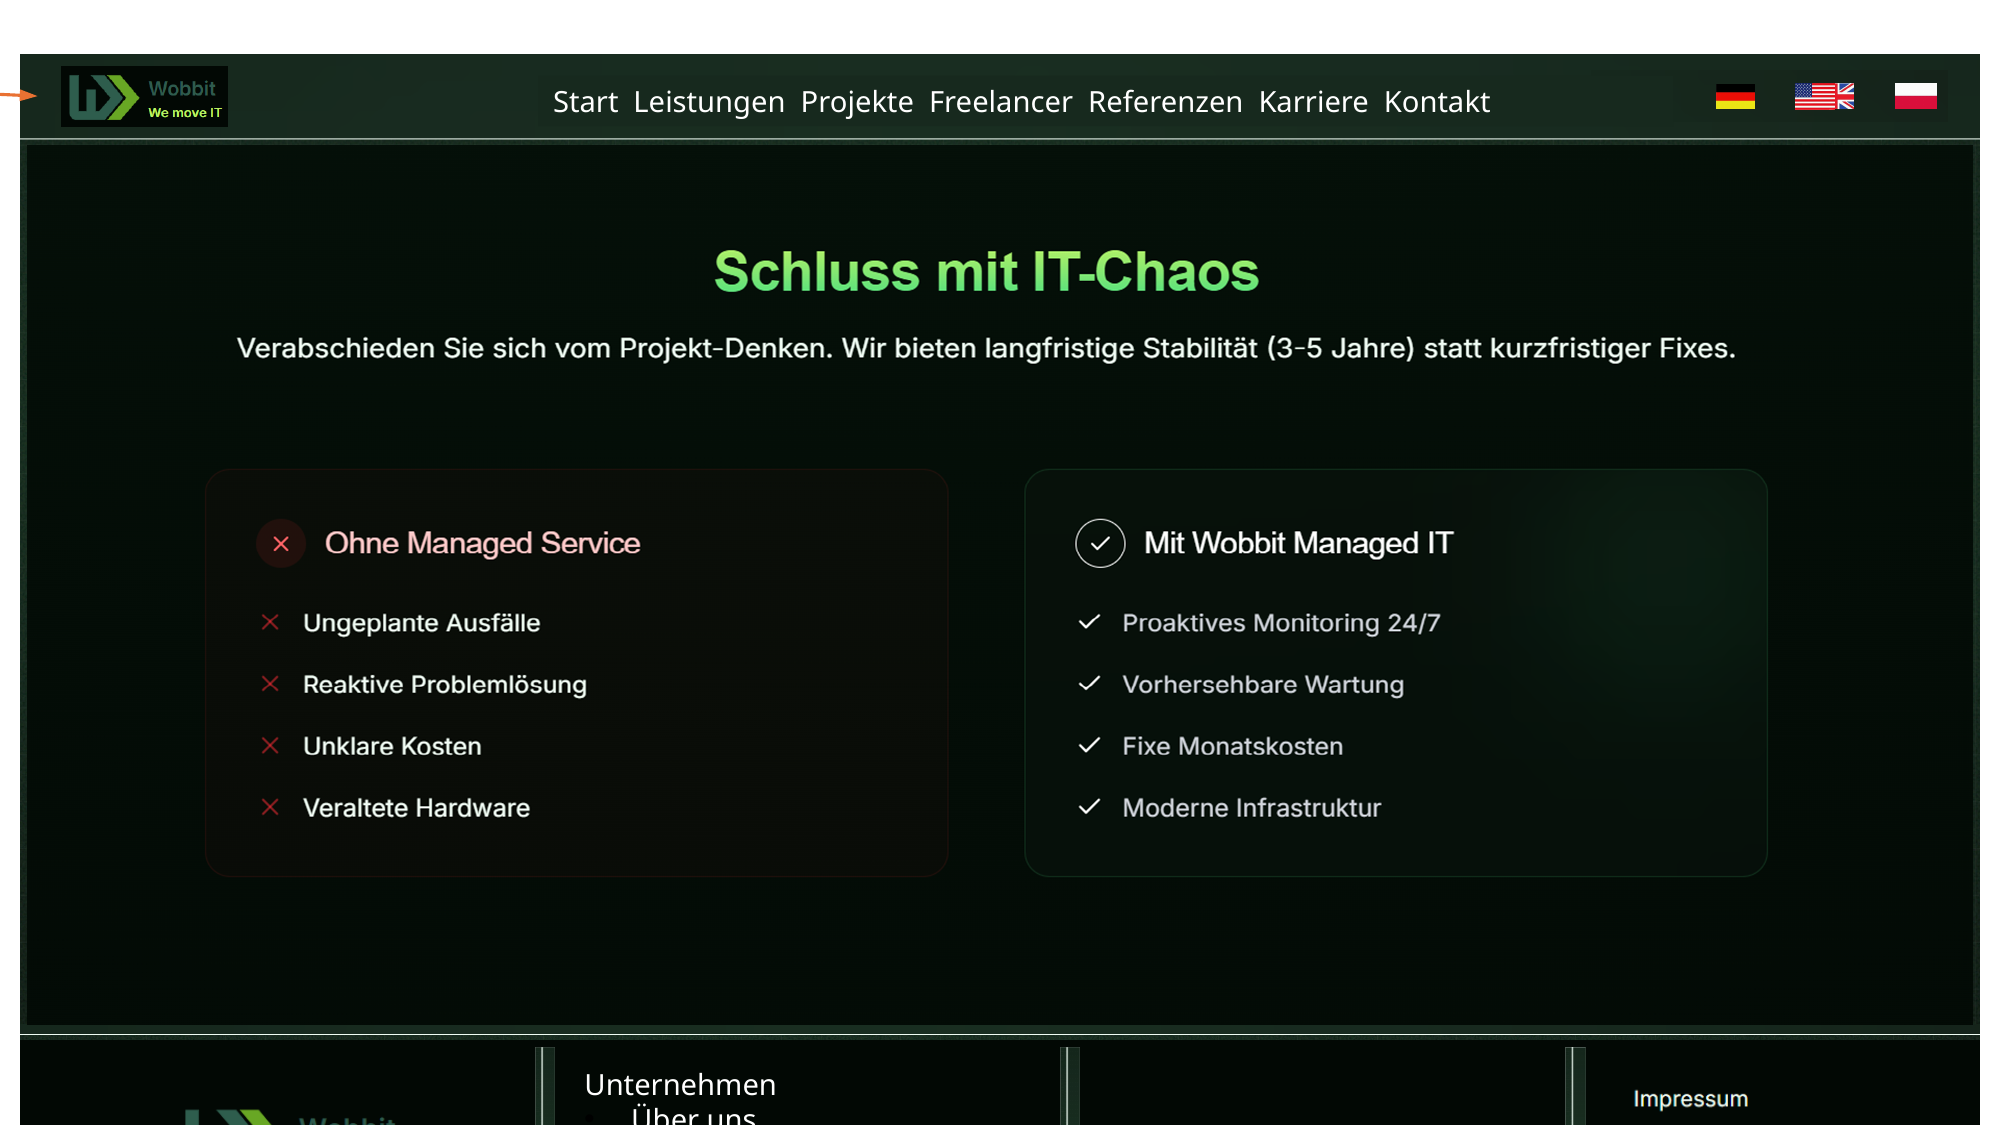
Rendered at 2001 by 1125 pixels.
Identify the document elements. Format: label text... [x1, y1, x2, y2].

picture [20, 54, 1980, 1125]
text_box Unternehmen Über uns Karriere Referenzen [569, 1058, 790, 1125]
text_box Start Leistungen Projekte Freelancer Referenzen Karriere Kontakt [538, 75, 1674, 127]
